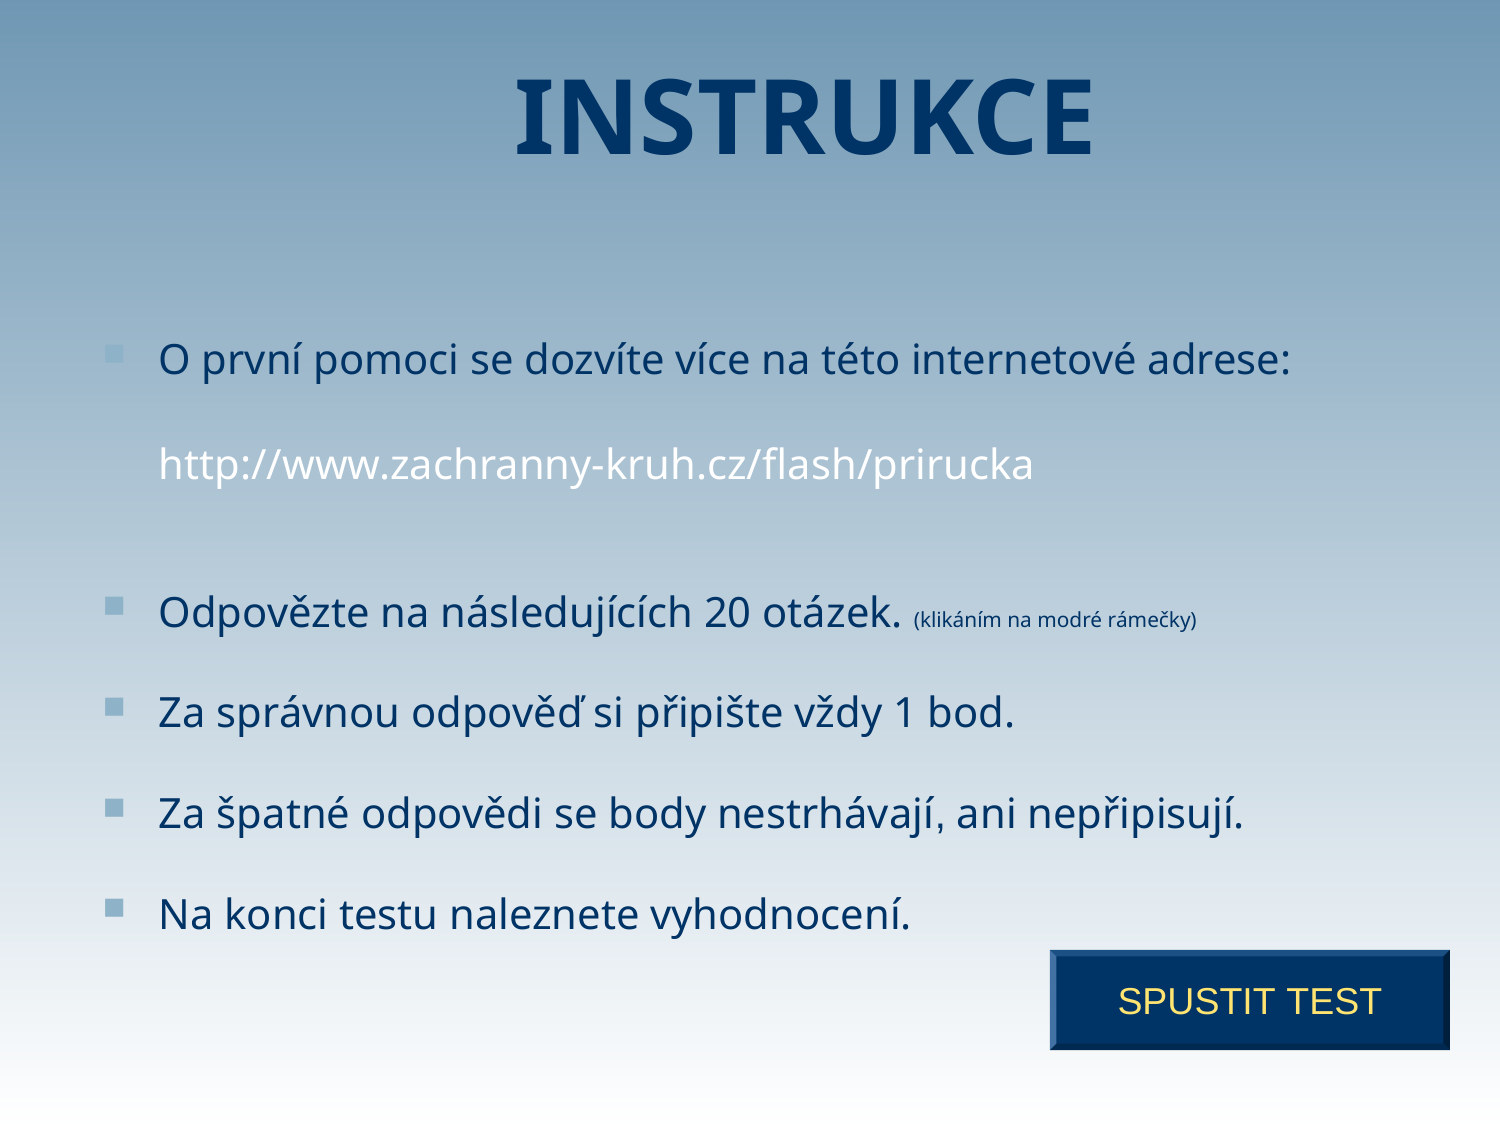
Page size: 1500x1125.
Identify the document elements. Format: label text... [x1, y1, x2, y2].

title INSTRUKCE [199, 24, 1413, 201]
text_box Pevně ho držet. [1050, 949, 1449, 957]
text_box SPUSTIT TEST [1057, 957, 1443, 1043]
list O první pomoci se dozvíte více na této internetové adrese: http://www.zachranny-kruh.cz/flash/prirucka Odpovězte na následujících 20 otázek. (klikáním na modré rámečky) Za správnou odpověď si připište vždy 1 bod. Za špatné odpovědi se body nestrhávají, ani nepřipisují. Na konci testu naleznete vyhodnocení. [87, 274, 1500, 1051]
